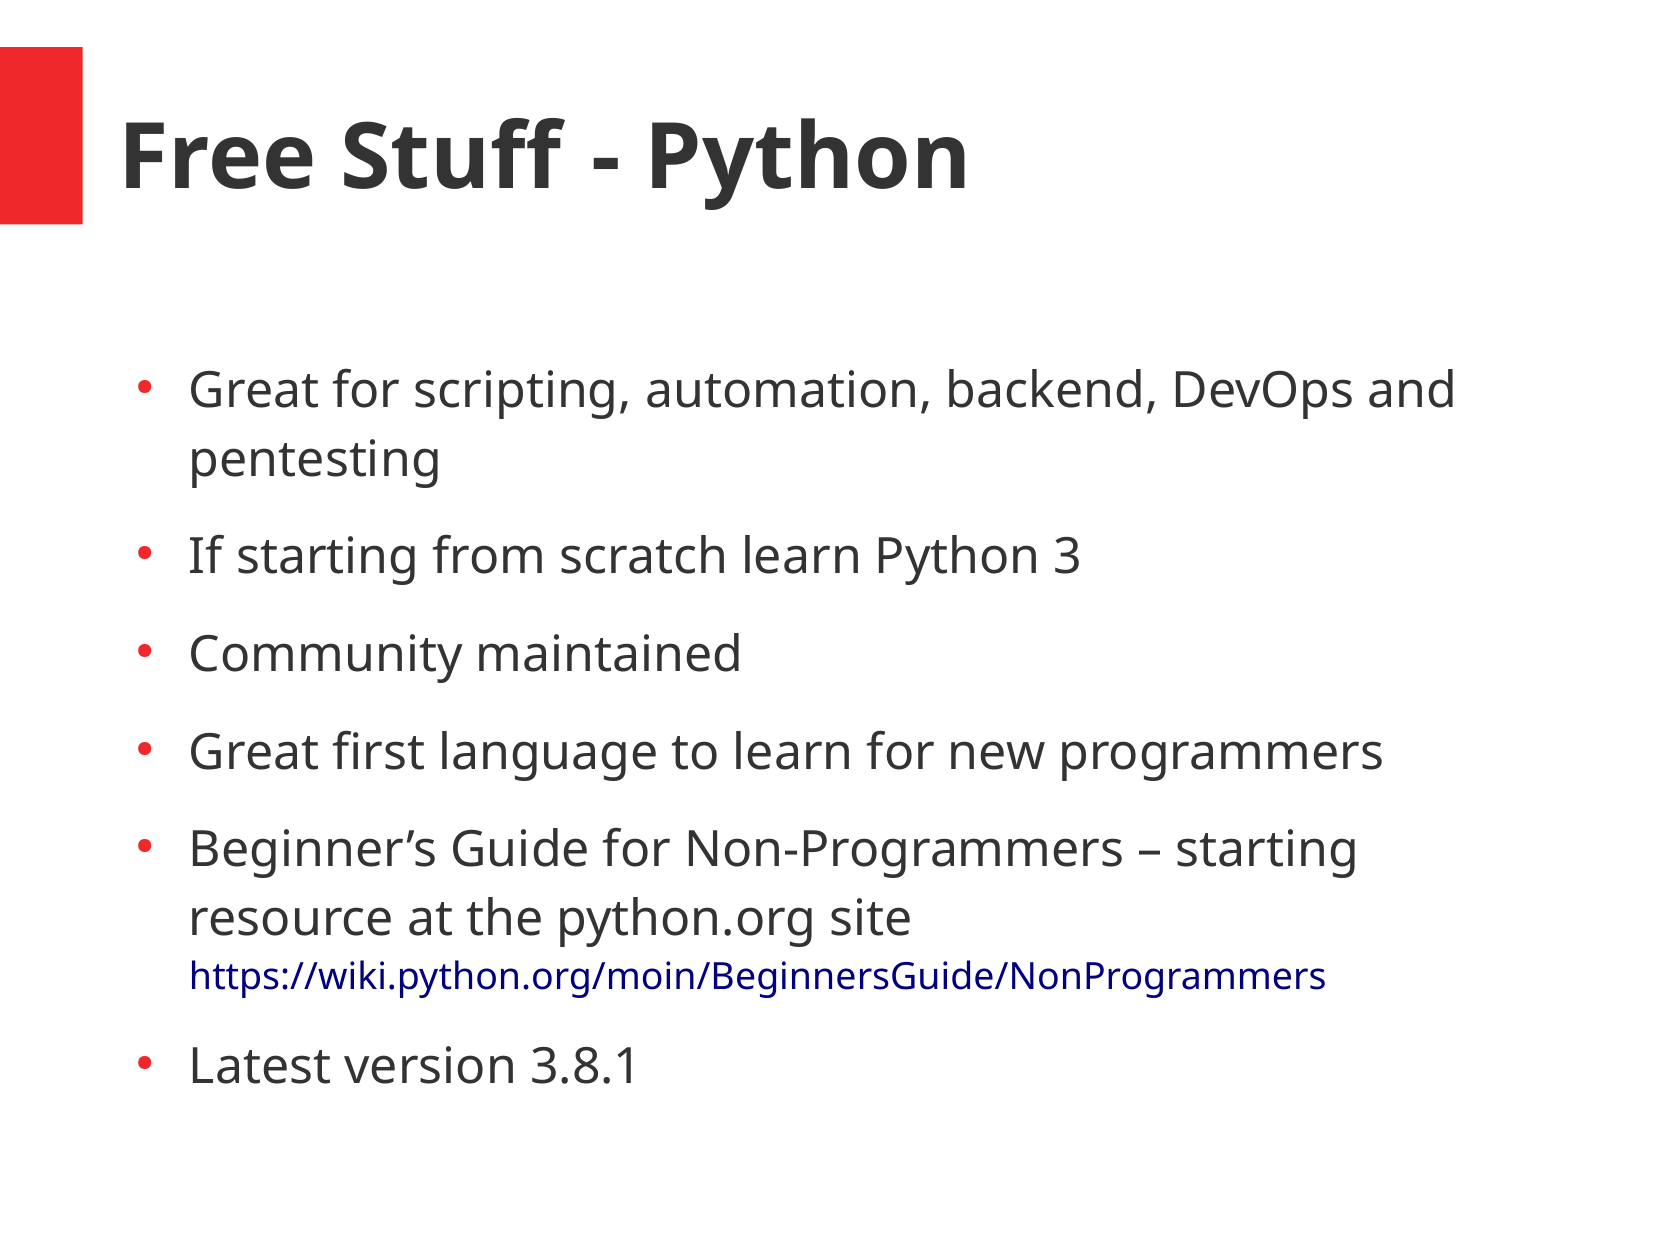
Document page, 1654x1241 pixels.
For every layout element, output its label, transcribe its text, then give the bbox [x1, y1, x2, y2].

list Great for scripting, automation, backend, DevOps and pentesting If starting from scratch learn Python 3 Community maintained Great first language to learn for new programmers Beginner’s Guide for Non-Programmers – starting resource at the python.org site https://wiki.python.org/moin/BeginnersGuide/NonProgrammers Latest version 3.8.1 [118, 354, 1536, 1074]
title Free Stuff - Python [118, 49, 1571, 257]
